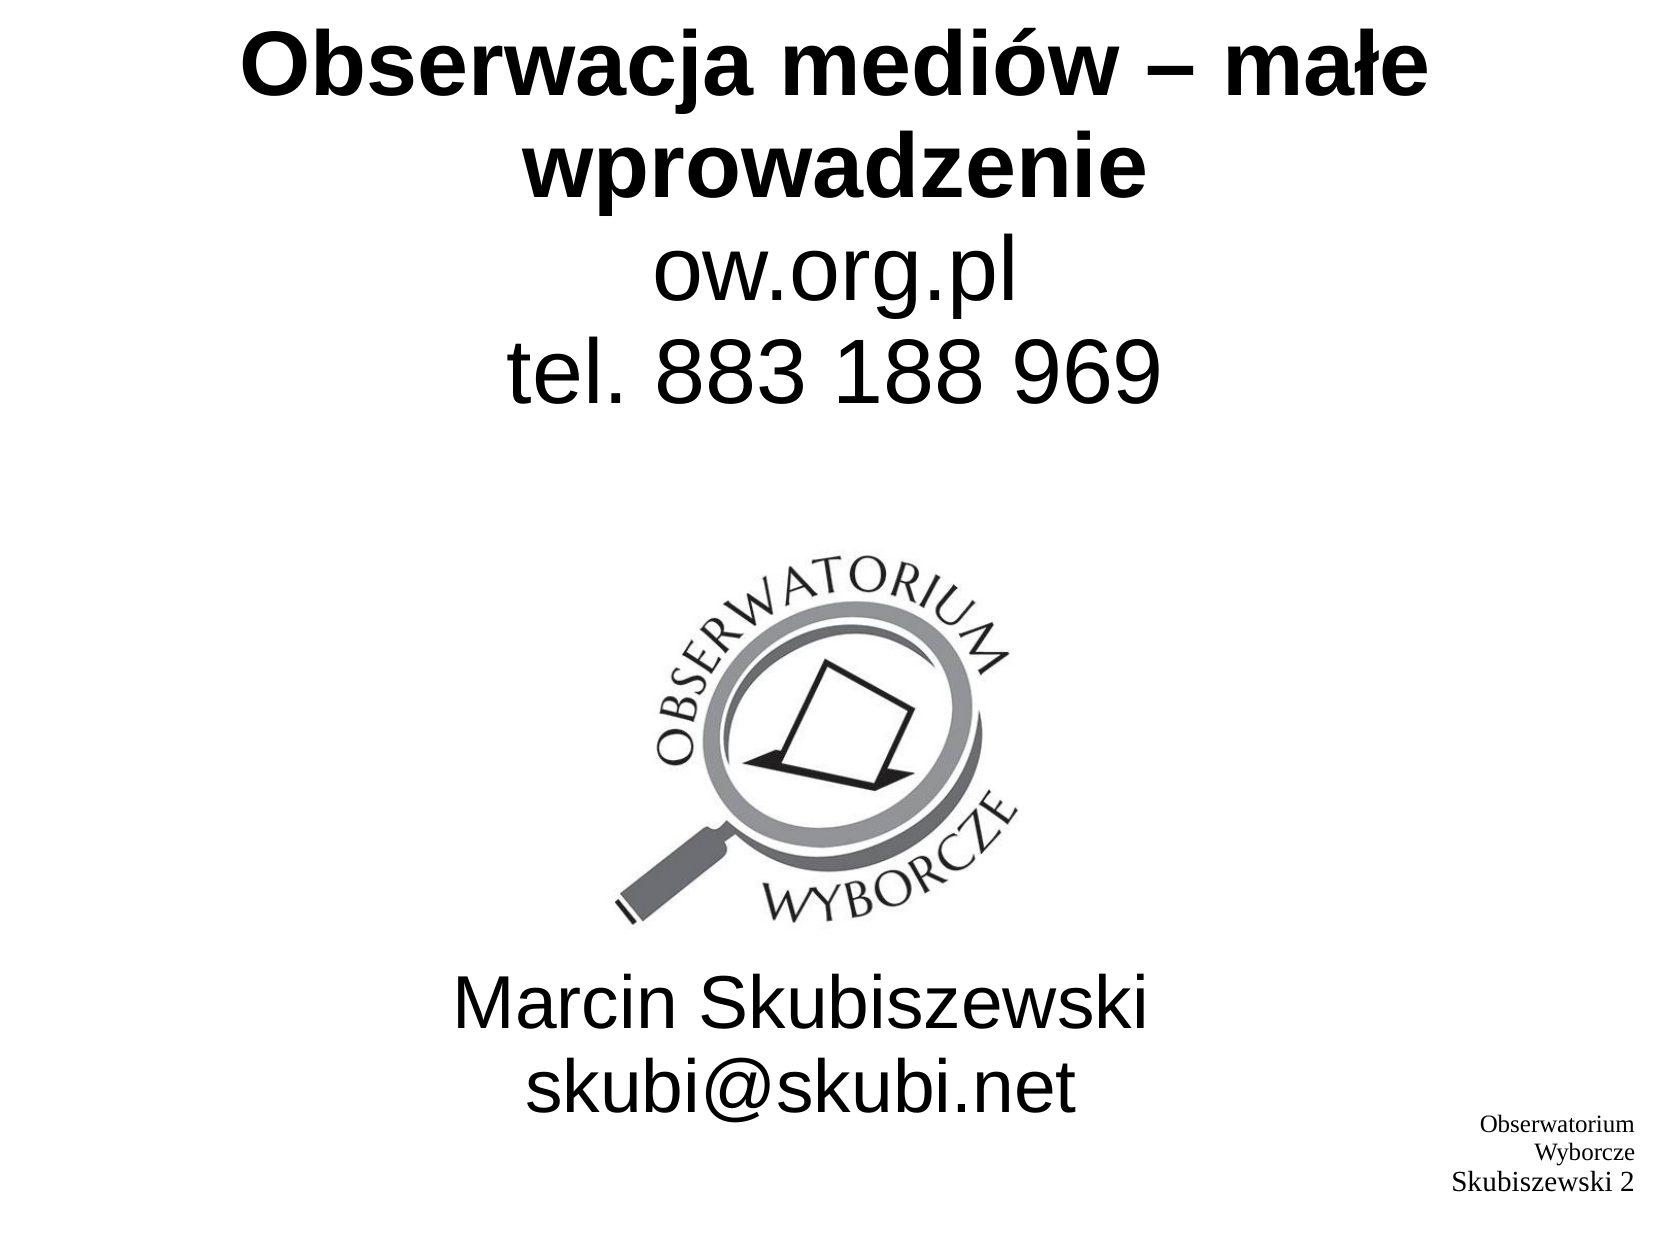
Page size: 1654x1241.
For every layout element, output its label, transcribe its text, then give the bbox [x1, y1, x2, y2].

title Marcin Skubiszewski skubi@skubi.net [56, 960, 1546, 1129]
picture [480, 550, 1156, 931]
title Obserwacja mediów – małe wprowadzenie ow.org.pl tel. 883 188 969 [91, 12, 1580, 423]
